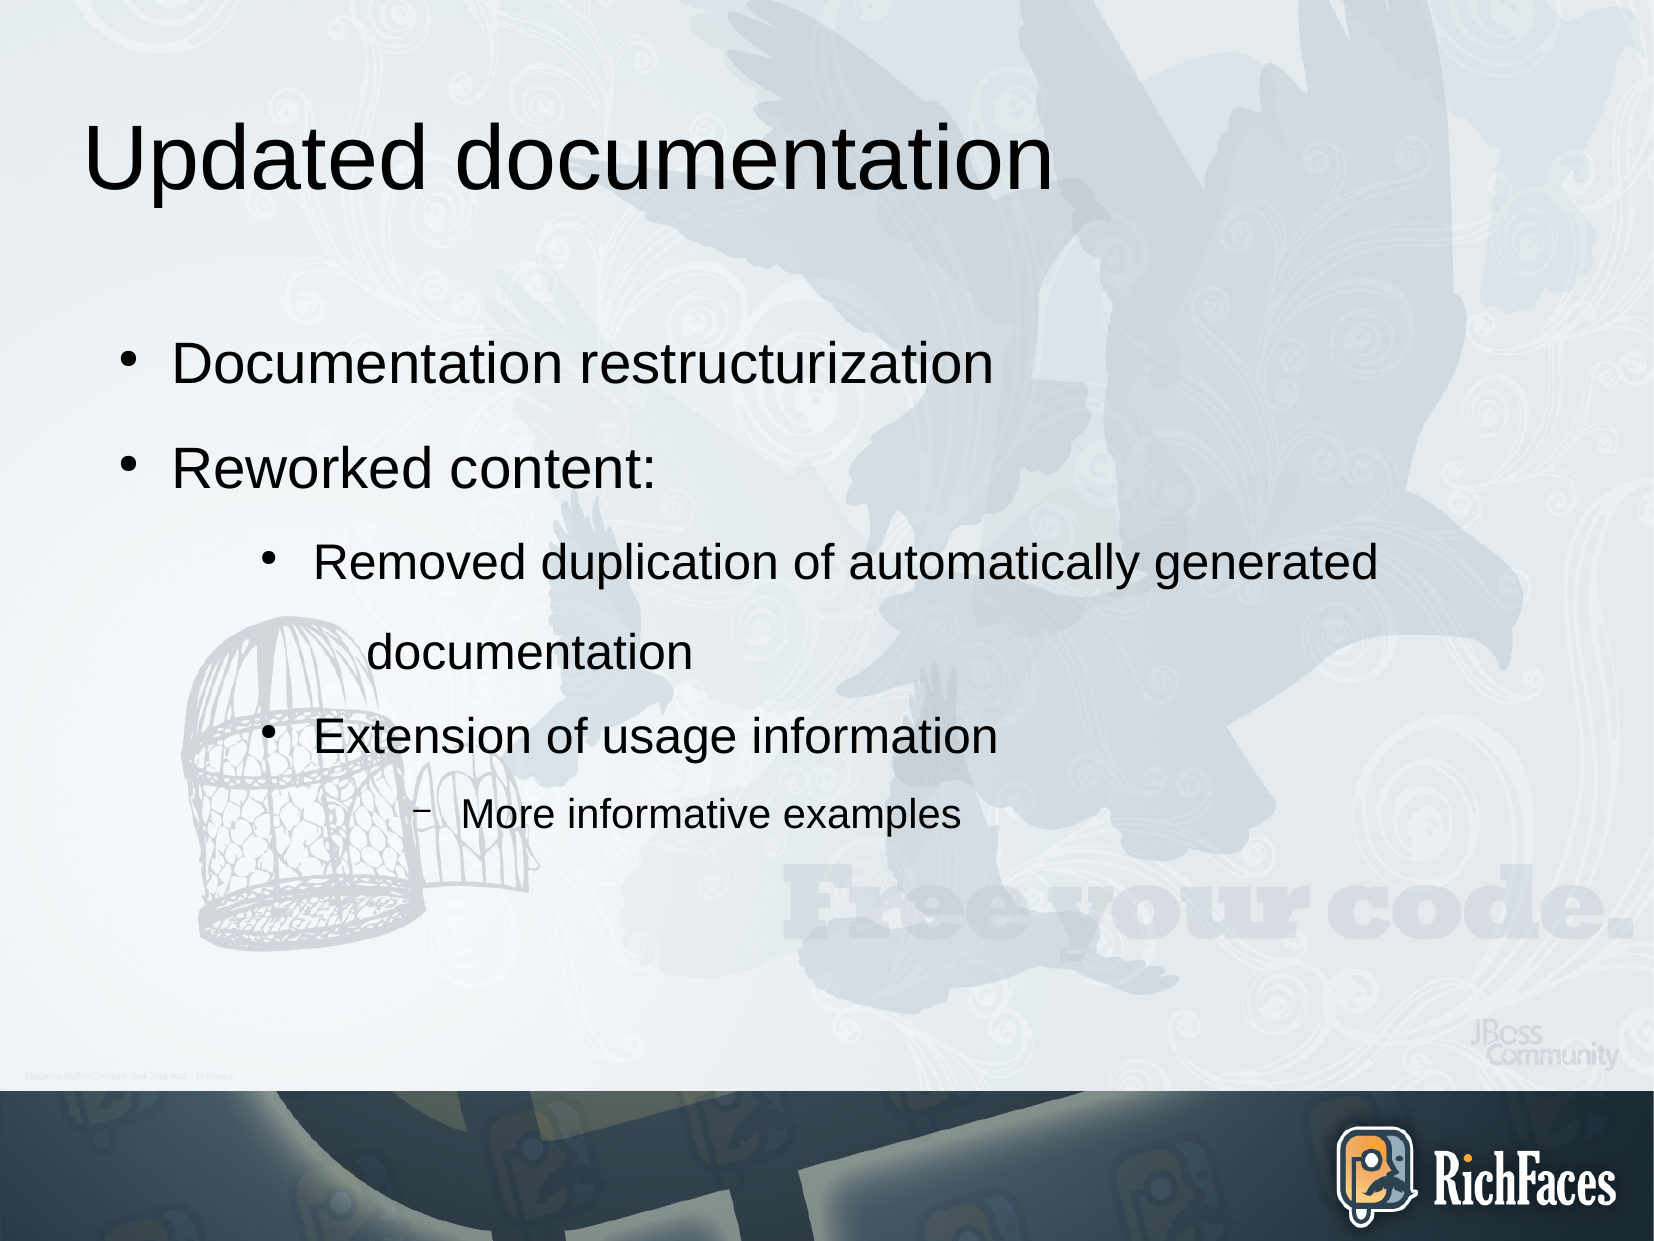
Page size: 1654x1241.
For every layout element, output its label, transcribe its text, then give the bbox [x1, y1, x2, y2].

title Updated documentation [82, 56, 1571, 250]
list Documentation restructurization Reworked content: Removed duplication of automatically generated documentation Extension of usage information More informative examples [82, 290, 1571, 1094]
